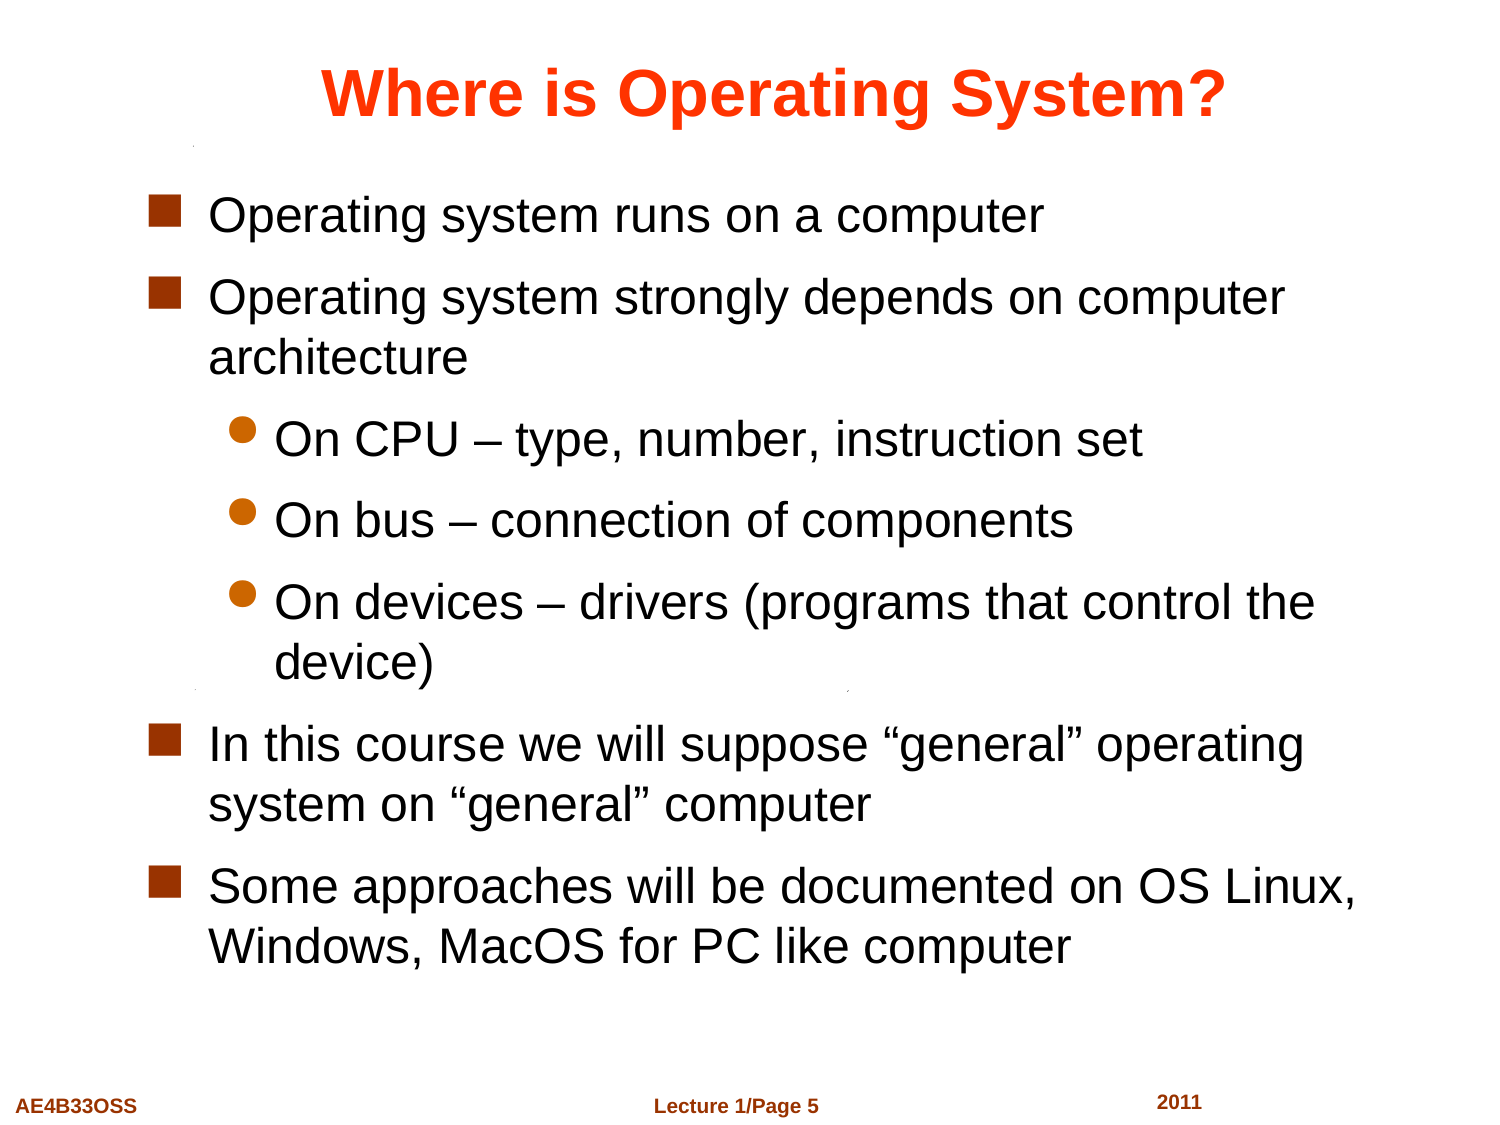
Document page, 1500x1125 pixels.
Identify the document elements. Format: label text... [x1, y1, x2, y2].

title Where is Operating System? [112, 37, 1438, 138]
list Operating system runs on a computer Operating system strongly depends on computer architecture On CPU – type, number, instruction set On bus – connection of components On devices – drivers (programs that control the device) In this course we will suppose “general” operating system on “general” computer Some approaches will be documented on OS Linux, Windows, MacOS for PC like computer [137, 174, 1427, 1063]
